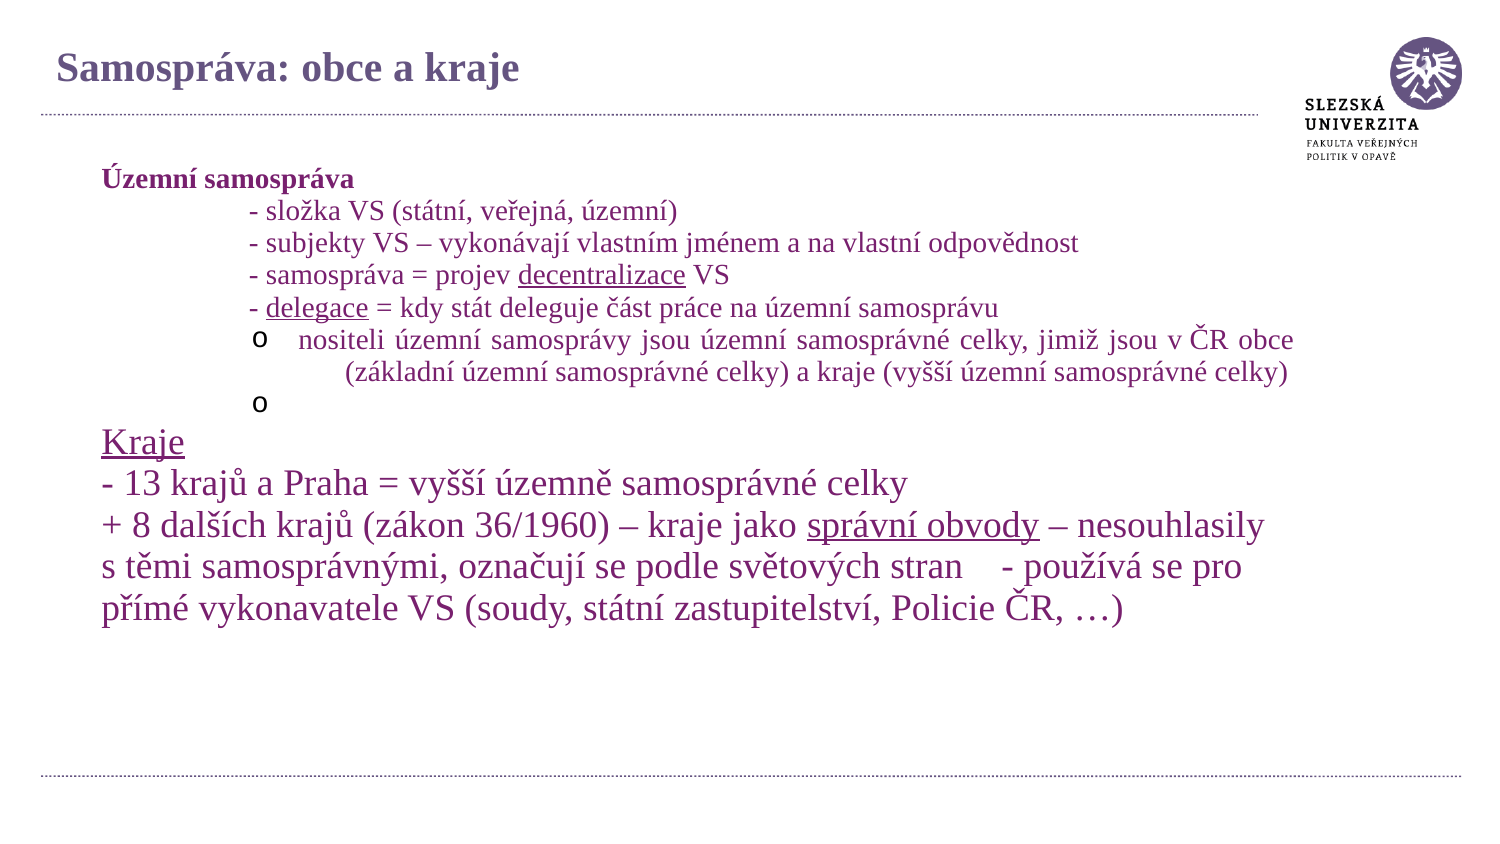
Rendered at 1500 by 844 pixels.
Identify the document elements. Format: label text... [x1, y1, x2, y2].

title Samospráva: obce a kraje [41, 32, 786, 116]
text_box Územní samospráva - složka VS (státní, veřejná, územní) - subjekty VS – vykonávají vlastním jménem a na vlastní odpovědnost - samospráva = projev decentralizace VS - delegace = kdy stát deleguje část práce na územní samosprávu nositeli územní samosprávy jsou územní samosprávné celky, jimiž jsou v ČR obce (základní územní samosprávné celky) a kraje (vyšší územní samosprávné celky) Kraje - 13 krajů a Praha = vyšší územně samosprávné celky + 8 dalších krajů (zákon 36/1960) – kraje jako správní obvody – nesouhlasily s těmi samosprávnými, označují se podle světových stran - používá se pro přímé vykonavatele VS (soudy, státní zastupitelství, Policie ČR, …) [86, 154, 1311, 812]
